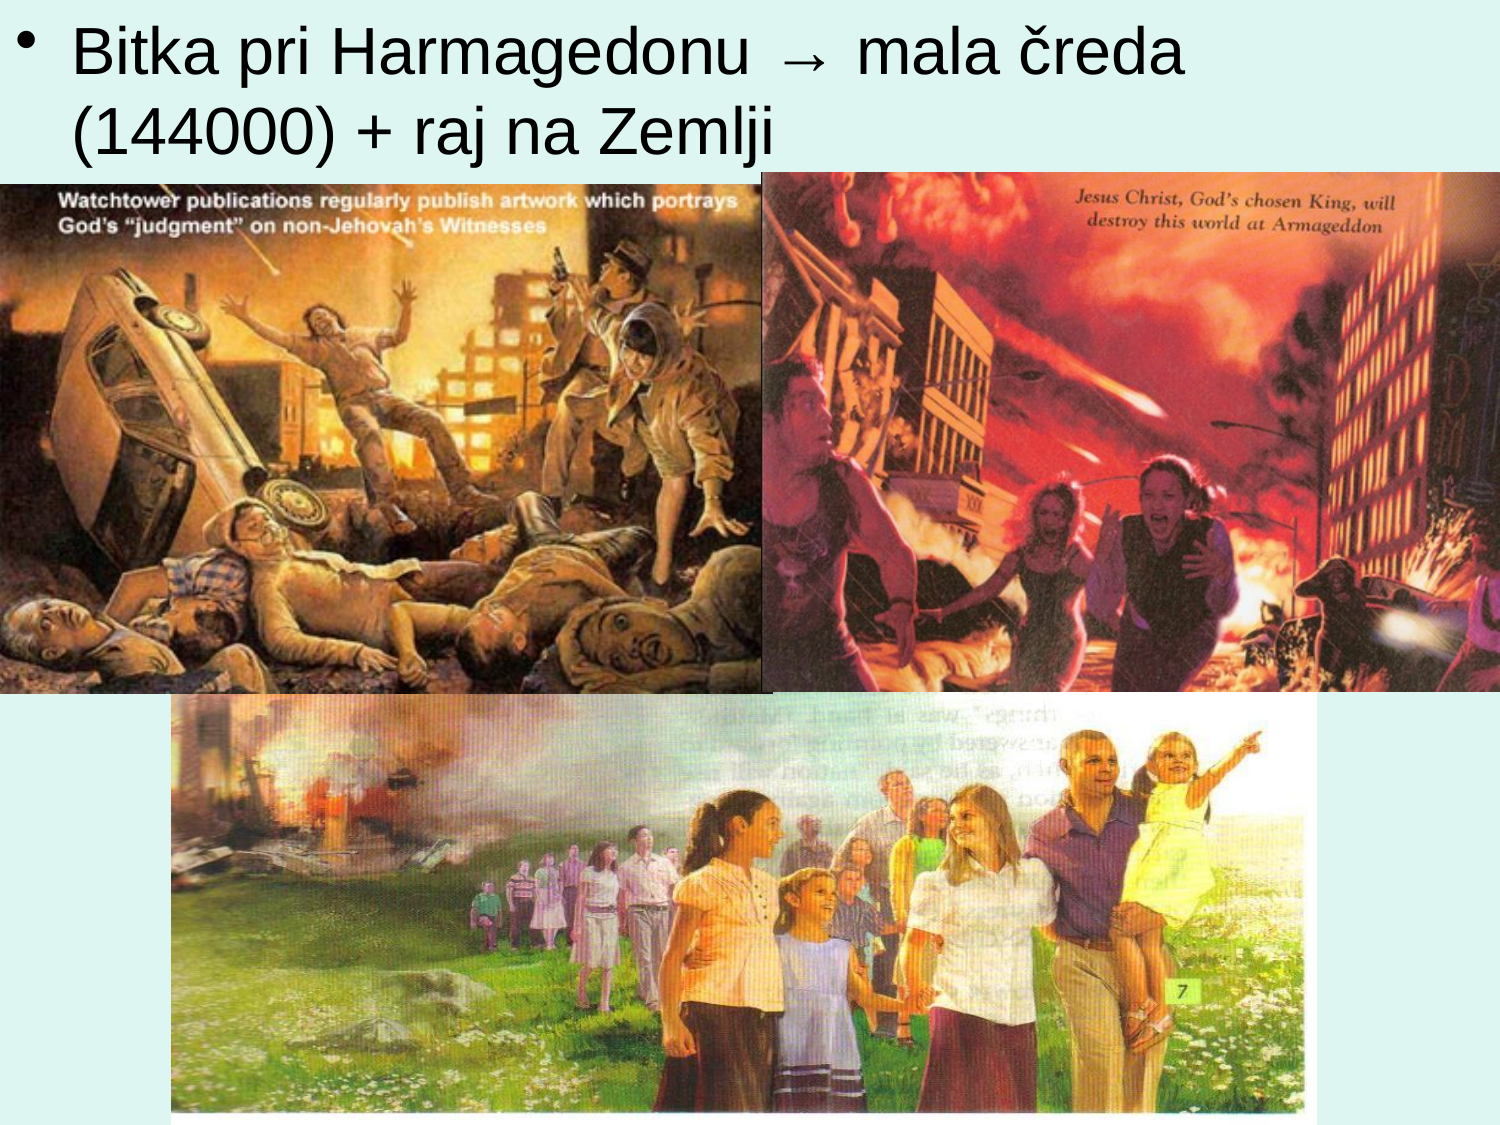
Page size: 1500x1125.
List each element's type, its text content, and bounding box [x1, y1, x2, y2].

picture [0, 172, 1500, 1125]
list Bitka pri Harmagedonu → mala čreda (144000) + raj na Zemlji [0, 0, 1350, 184]
